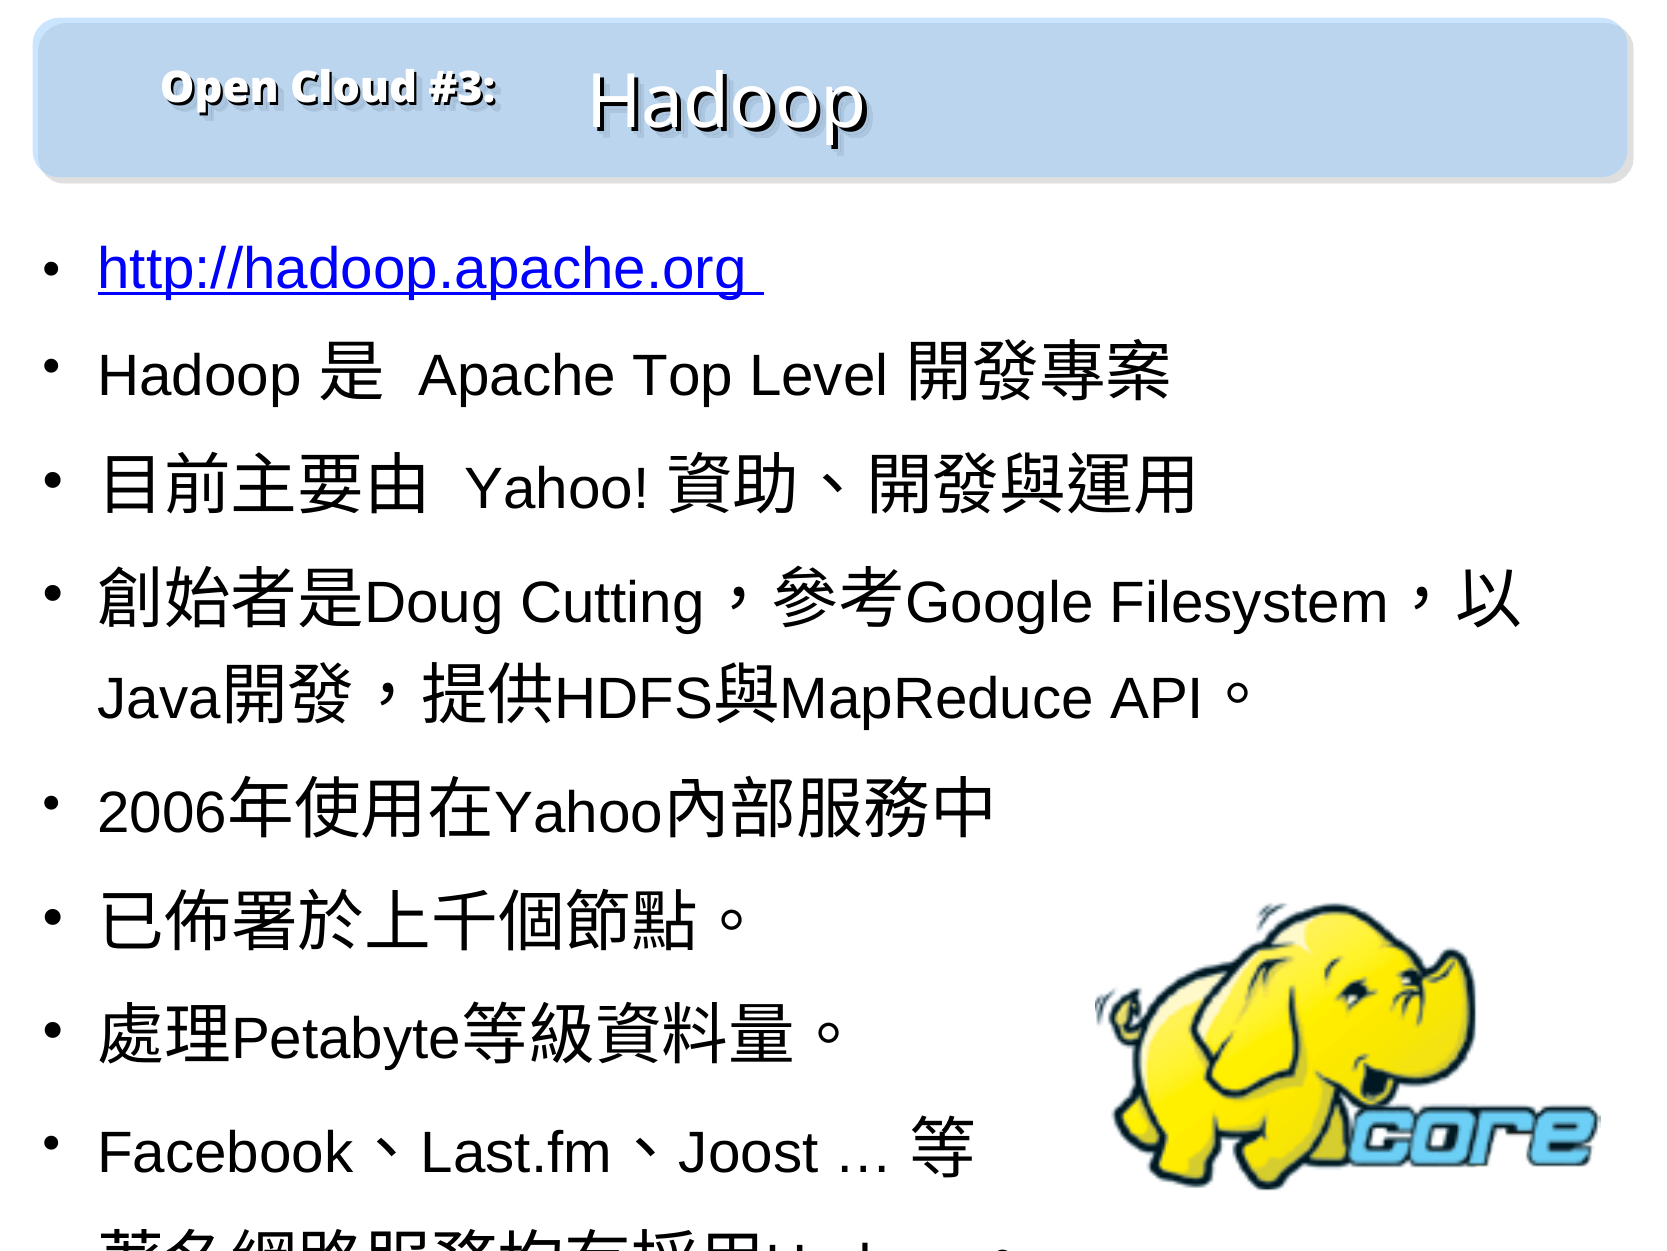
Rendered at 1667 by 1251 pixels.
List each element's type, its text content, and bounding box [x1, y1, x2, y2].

text_box Open Cloud #3: Hadoop [32, 17, 1628, 178]
list http://hadoop.apache.org Hadoop 是 Apache Top Level 開發專案 目前主要由 Yahoo! 資助、開發與運用 創始者是Doug Cutting，參考Google Filesystem，以Java開發，提供HDFS與MapReduce API。 2006年使用在Yahoo內部服務中 已佈署於上千個節點。 處理Petabyte等級資料量。 Facebook、Last.fm、Joost … 等 著名網路服務均有採用Hadoop。 [41, 236, 1607, 1155]
picture [1095, 898, 1601, 1194]
